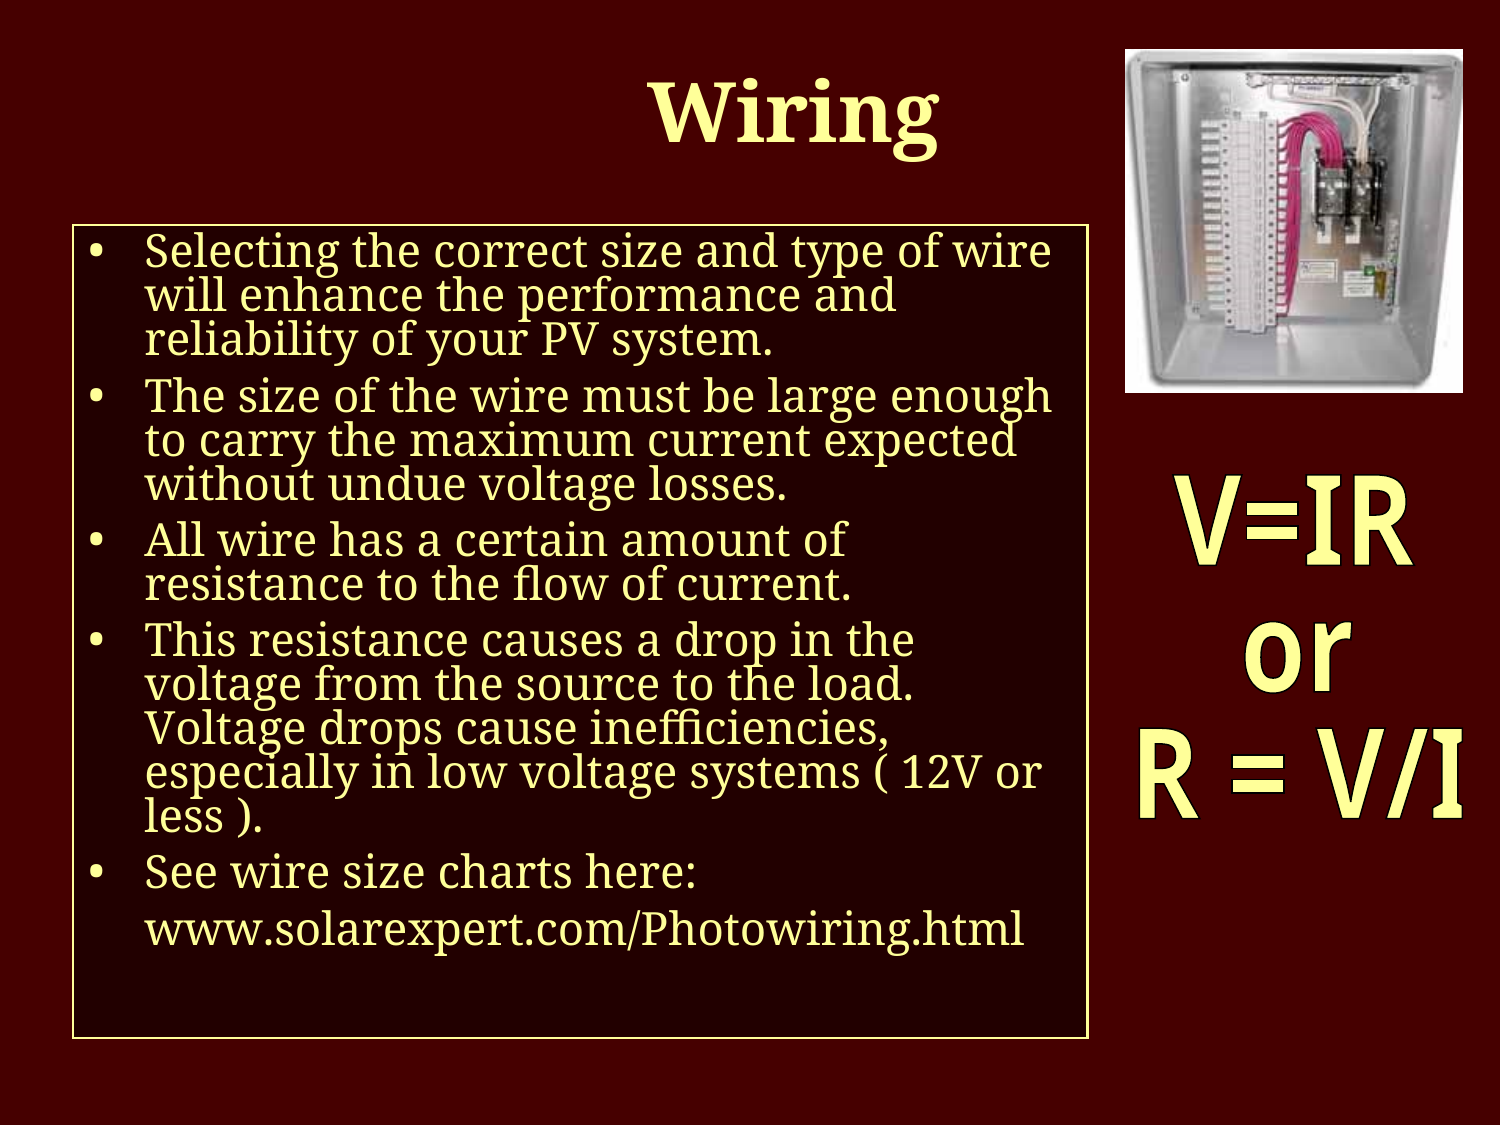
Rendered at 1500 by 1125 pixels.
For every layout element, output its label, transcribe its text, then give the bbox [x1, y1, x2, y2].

text_box V=IR or R = V/I [1386, 728, 1429, 819]
list Selecting the correct size and type of wire will enhance the performance and reliability of your PV system. The size of the wire must be large enough to carry the maximum current expected without undue voltage losses. All wire has a certain amount of resistance to the flow of current. This resistance causes a drop in the voltage from the source to the load. Voltage drops cause inefficiencies, especially in low voltage systems ( 12V or less ). See wire size charts here: www.solarexpert.com/Photowiring.html [73, 224, 1088, 1038]
text_box V=IR or R = V/I [1314, 621, 1353, 692]
text_box V=IR or R = V/I [1353, 474, 1415, 566]
picture [1125, 49, 1463, 393]
text_box V=IR or R = V/I [1316, 728, 1386, 819]
text_box V=IR or R = V/I [1246, 501, 1299, 516]
text_box V=IR or R = V/I [1232, 779, 1284, 793]
title Wiring [225, 50, 1125, 168]
text_box V=IR or R = V/I [1172, 474, 1242, 566]
text_box V=IR or R = V/I [1306, 474, 1341, 566]
text_box V=IR or R = V/I [1246, 525, 1299, 540]
text_box V=IR or R = V/I [1139, 728, 1200, 819]
text_box V=IR or R = V/I [1432, 728, 1463, 819]
text_box V=IR or R = V/I [1244, 621, 1302, 694]
text_box V=IR or R = V/I [1232, 755, 1284, 769]
